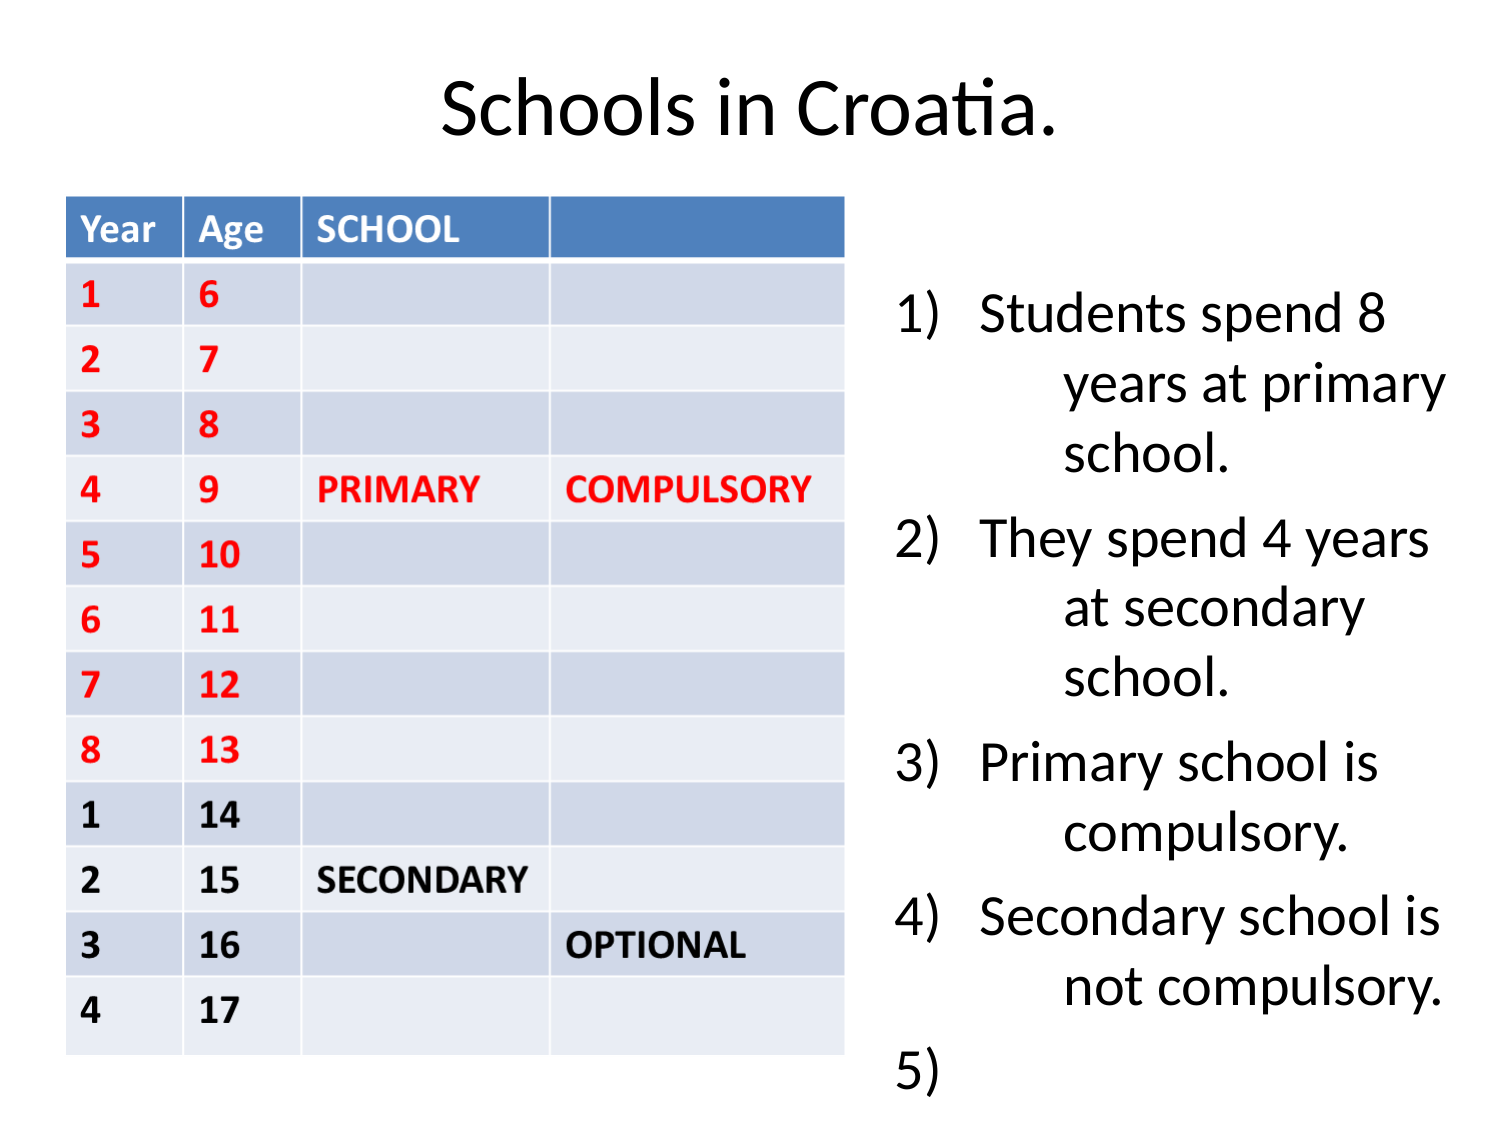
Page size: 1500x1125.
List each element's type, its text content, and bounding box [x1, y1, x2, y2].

picture [64, 190, 846, 1059]
list Students spend 8 years at primary school. They spend 4 years at secondary school. Primary school is compulsory. Secondary school is not compulsory. [879, 267, 1483, 1095]
title Schools in Croatia. [75, 45, 1426, 150]
